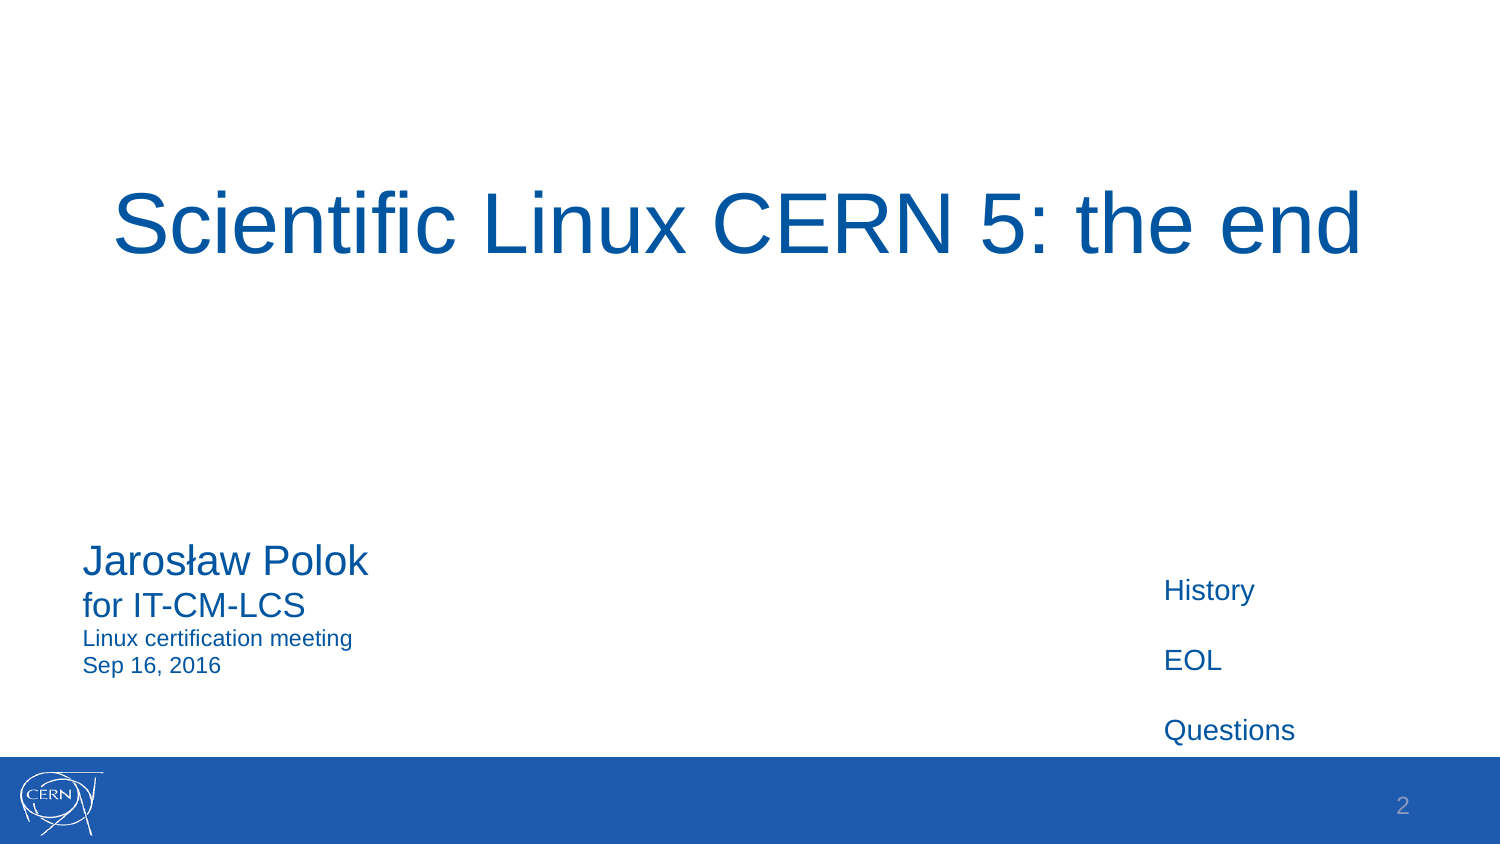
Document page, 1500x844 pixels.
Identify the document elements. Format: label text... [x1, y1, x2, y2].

title Scientific Linux CERN 5: the end [75, 212, 1426, 329]
text_box History EOL Questions [1148, 493, 1425, 691]
picture [0, 757, 1500, 844]
slide_number <number> [1342, 782, 1425, 827]
list Jarosław Polok for IT-CM-LCS Linux certification meeting Sep 16, 2016 [75, 518, 525, 678]
